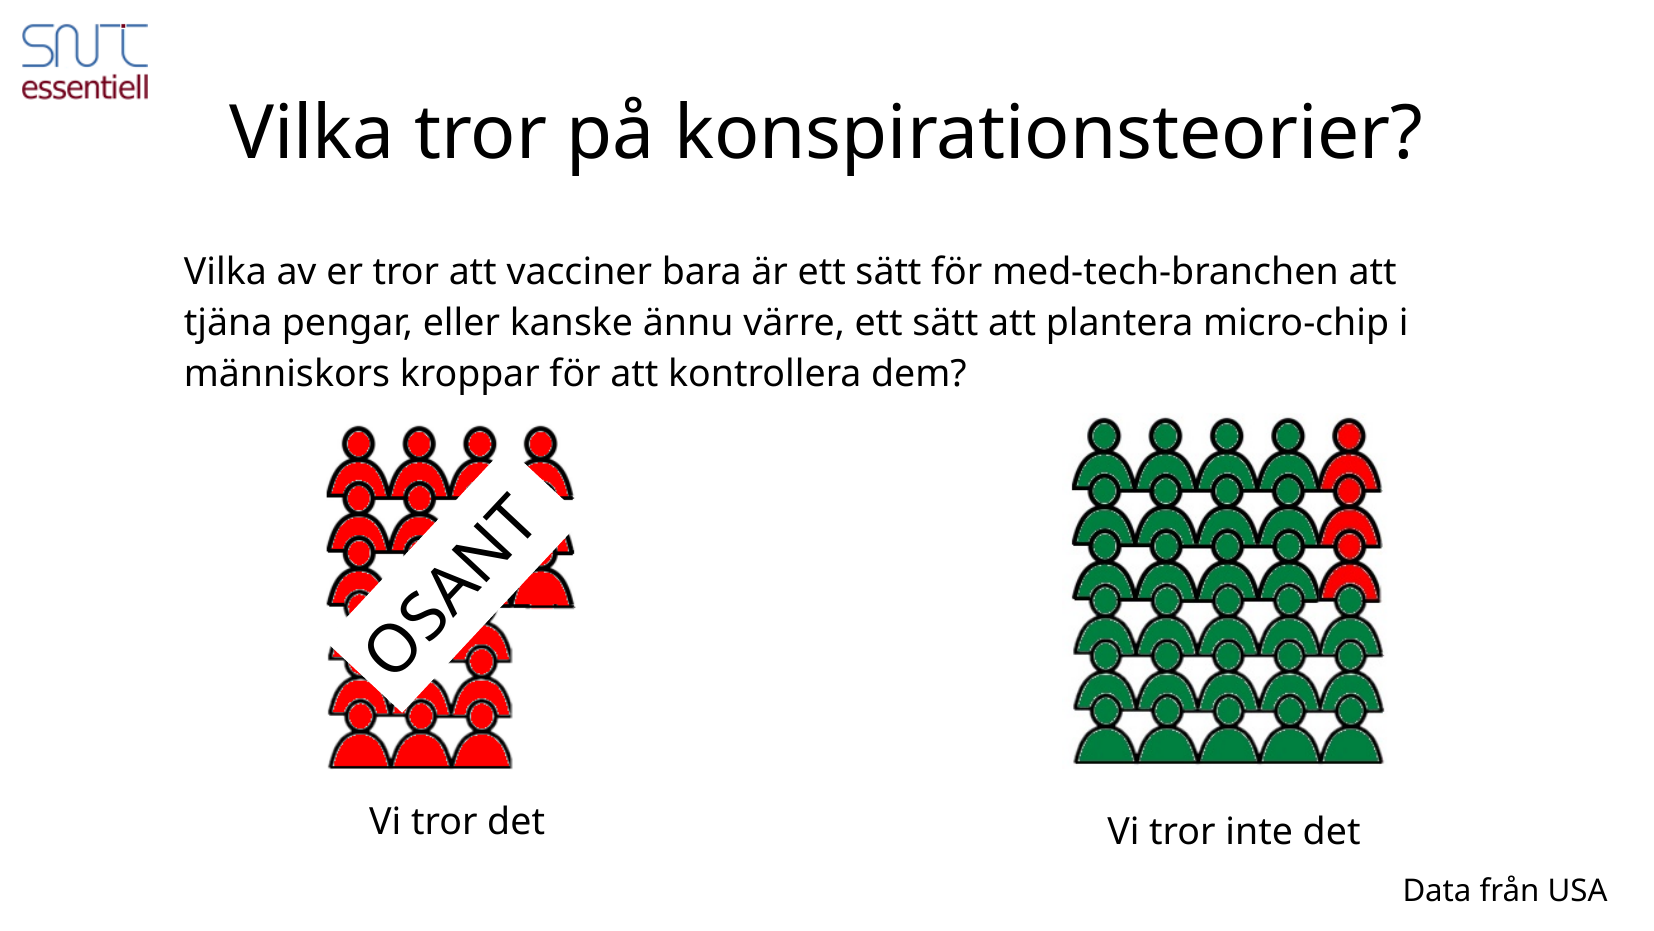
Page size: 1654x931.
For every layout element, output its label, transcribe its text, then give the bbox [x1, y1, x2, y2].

title Vilka tror på konspirationsteorier? [82, 51, 1571, 207]
text_box Vi tror det [354, 787, 591, 852]
text_box Data från USA [1387, 860, 1625, 916]
picture [22, 0, 148, 125]
text_box Vilka av er tror att vacciner bara är ett sätt för med-tech-branchen att tjäna pengar, eller kanske ännu värre, ett sätt att plantera micro-chip i människors kroppar för att kontrollera dem? [169, 236, 1469, 401]
picture [1062, 413, 1388, 769]
text_box Vi tror inte det [1092, 797, 1388, 862]
text_box OSANT [324, 446, 580, 709]
picture [303, 411, 588, 780]
